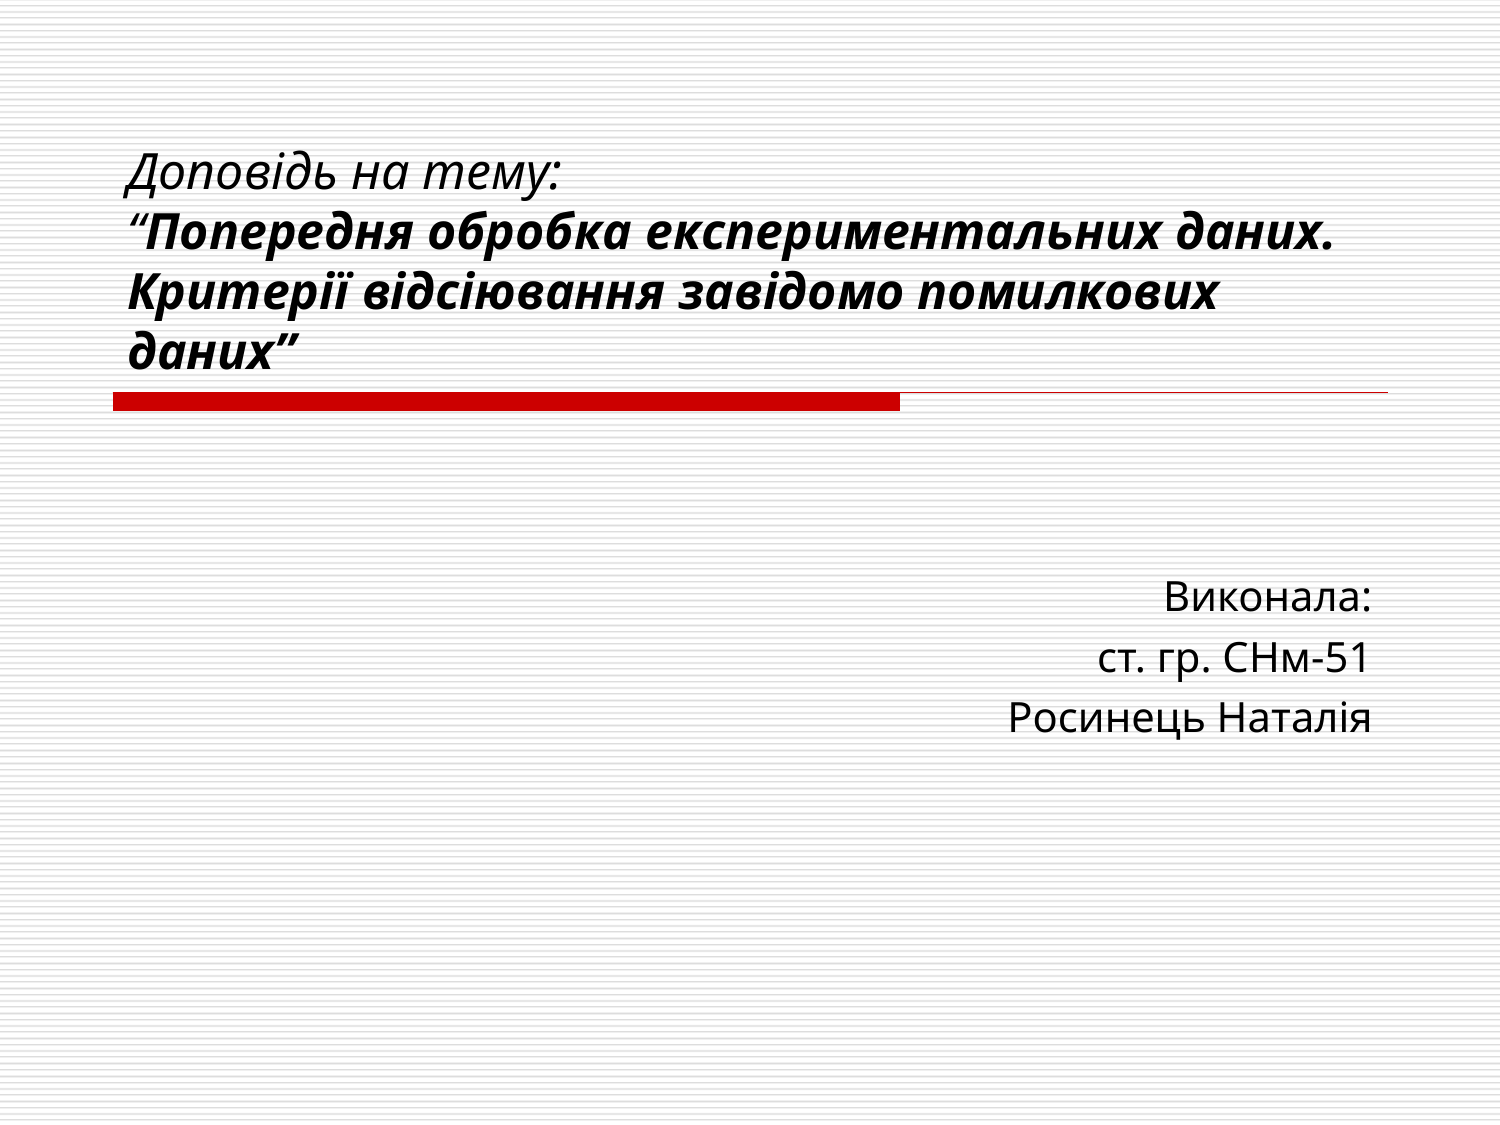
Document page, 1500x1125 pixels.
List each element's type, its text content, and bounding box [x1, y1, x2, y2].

title Доповідь на тему: “Попередня обробка експериментальних даних. Критерії відсіювання завідомо помилкових даних” [112, 132, 1388, 388]
picture [0, 0, 1500, 1125]
subtitle Виконала: ст. гр. СНм-51 Росинець Наталія [237, 562, 1388, 826]
